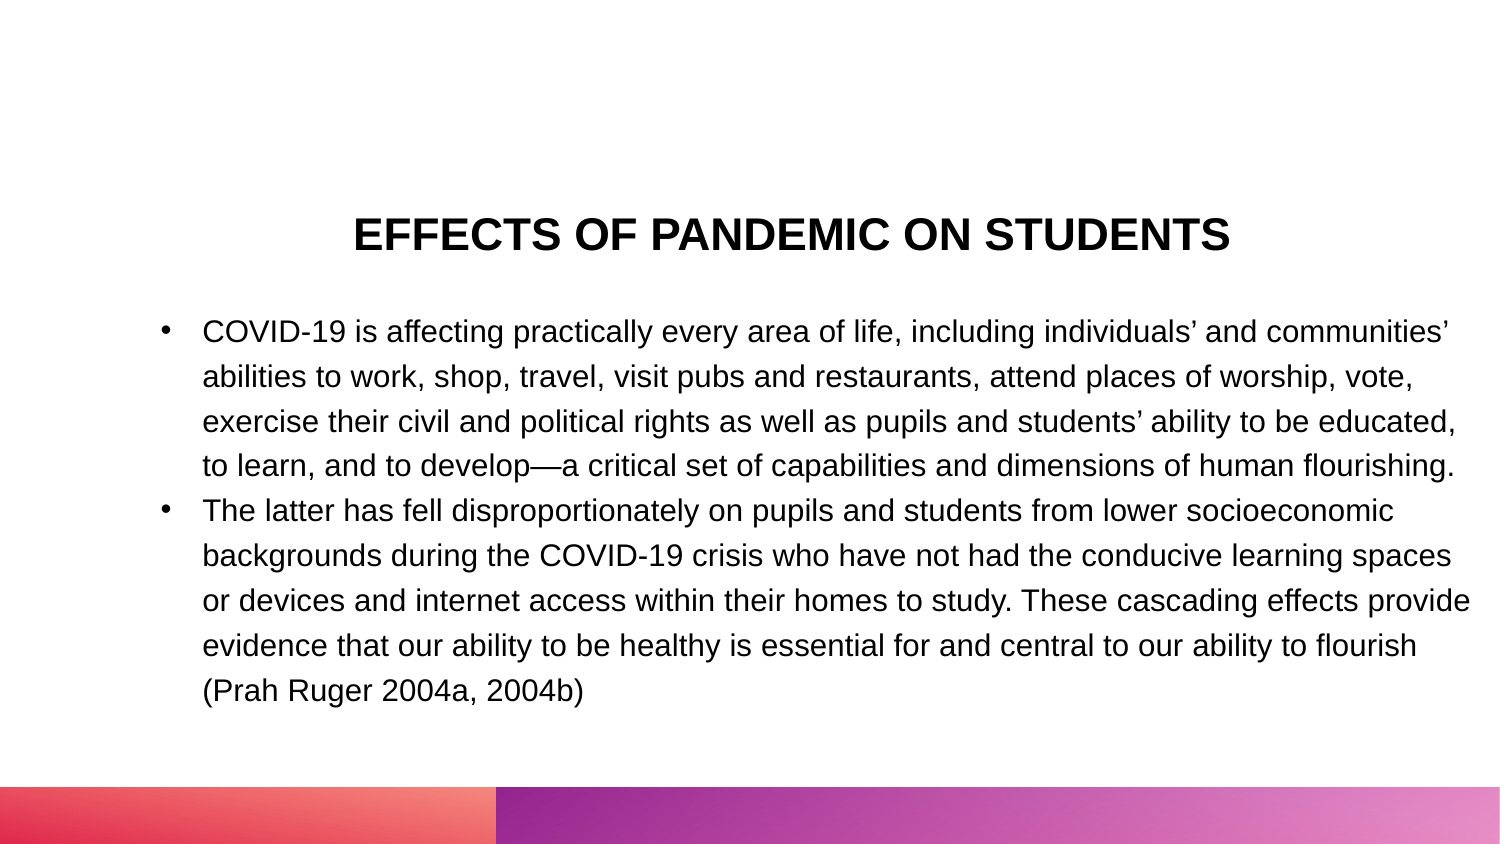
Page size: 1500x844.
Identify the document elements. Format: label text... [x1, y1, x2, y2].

text_box COVID-19 is affecting practically every area of life, including individuals’ and communities’ abilities to work, shop, travel, visit pubs and restaurants, attend places of worship, vote, exercise their civil and political rights as well as pupils and students’ ability to be educated, to learn, and to develop—a critical set of capabilities and dimensions of human flourishing. The latter has fell disproportionately on pupils and students from lower socioeconomic backgrounds during the COVID-19 crisis who have not had the conducive learning spaces or devices and internet access within their homes to study. These cascading effects provide evidence that our ability to be healthy is essential for and central to our ability to flourish (Prah Ruger 2004a, 2004b) [160, 303, 1481, 791]
text_box EFFECTS OF PANDEMIC ON STUDENTS [168, 108, 1429, 260]
